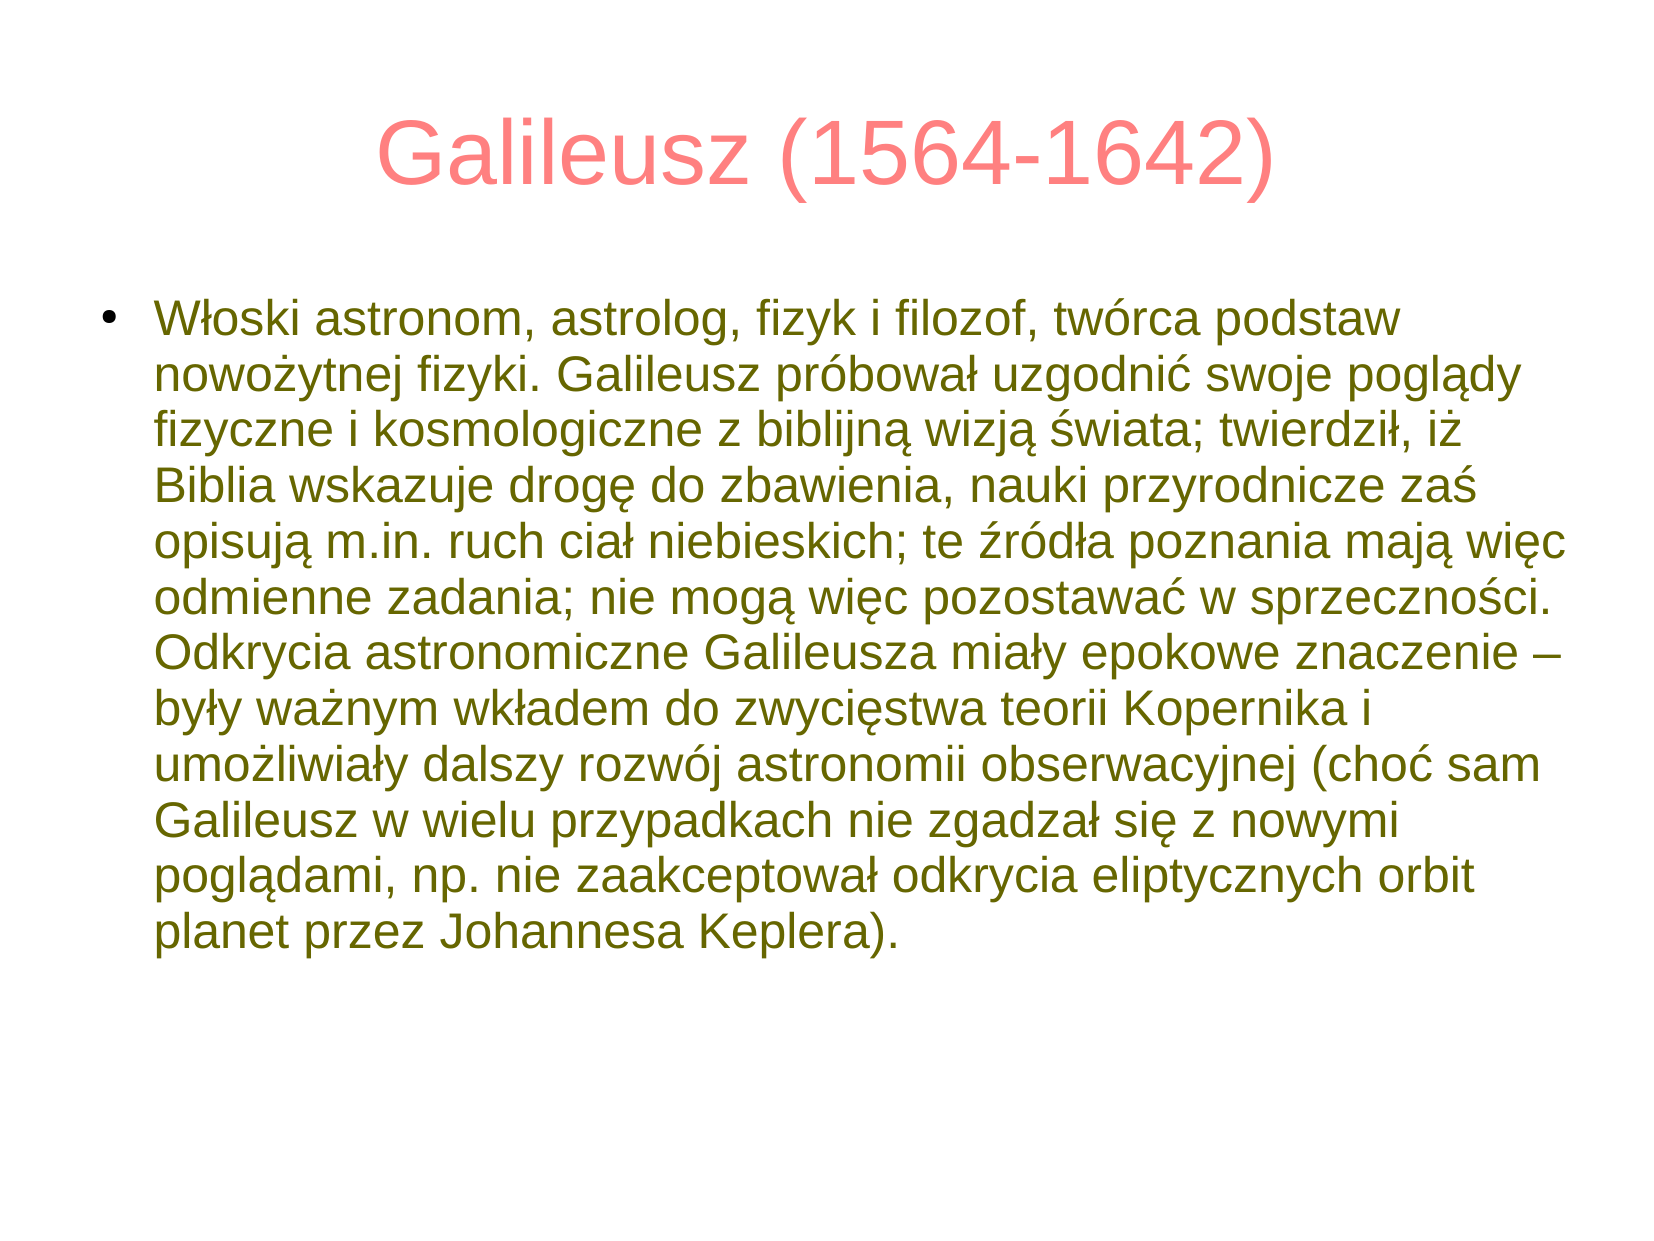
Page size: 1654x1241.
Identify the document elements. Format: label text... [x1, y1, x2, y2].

list Włoski astronom, astrolog, fizyk i filozof, twórca podstaw nowożytnej fizyki. Galileusz próbował uzgodnić swoje poglądy fizyczne i kosmologiczne z biblijną wizją świata; twierdził, iż Biblia wskazuje drogę do zbawienia, nauki przyrodnicze zaś opisują m.in. ruch ciał niebieskich; te źródła poznania mają więc odmienne zadania; nie mogą więc pozostawać w sprzeczności. Odkrycia astronomiczne Galileusza miały epokowe znaczenie – były ważnym wkładem do zwycięstwa teorii Kopernika i umożliwiały dalszy rozwój astronomii obserwacyjnej (choć sam Galileusz w wielu przypadkach nie zgadzał się z nowymi poglądami, np. nie zaakceptował odkrycia eliptycznych orbit planet przez Johannesa Keplera). [82, 290, 1571, 1109]
title Galileusz (1564-1642) [82, 49, 1571, 257]
